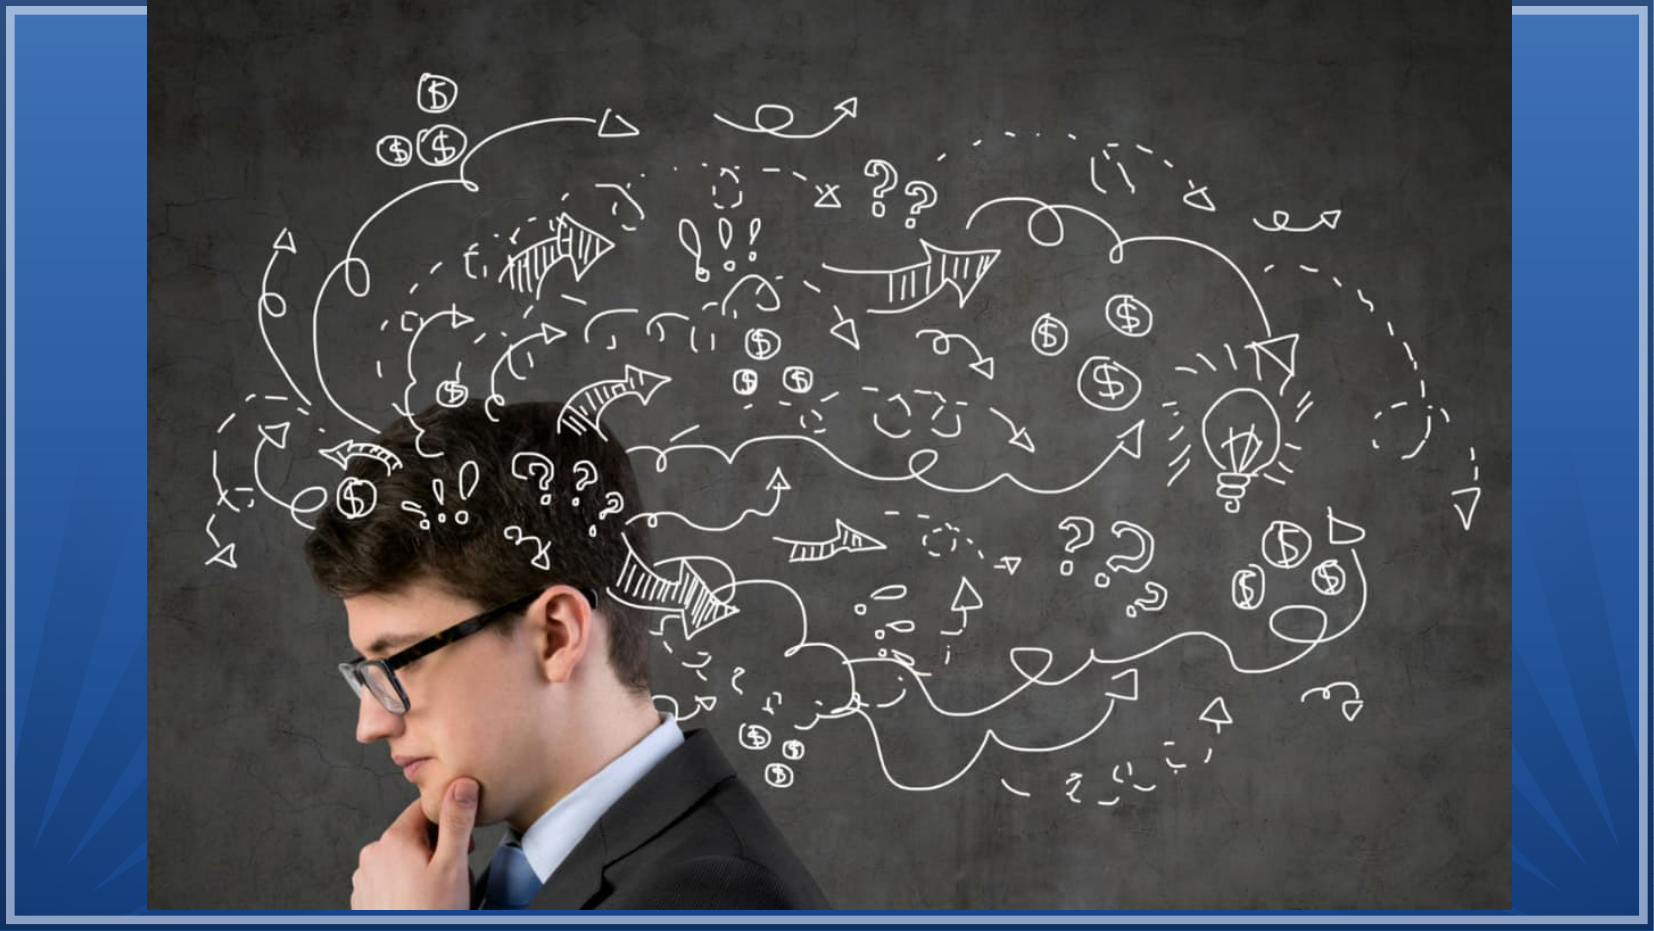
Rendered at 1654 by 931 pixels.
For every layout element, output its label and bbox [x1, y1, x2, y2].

picture [147, 0, 1512, 910]
